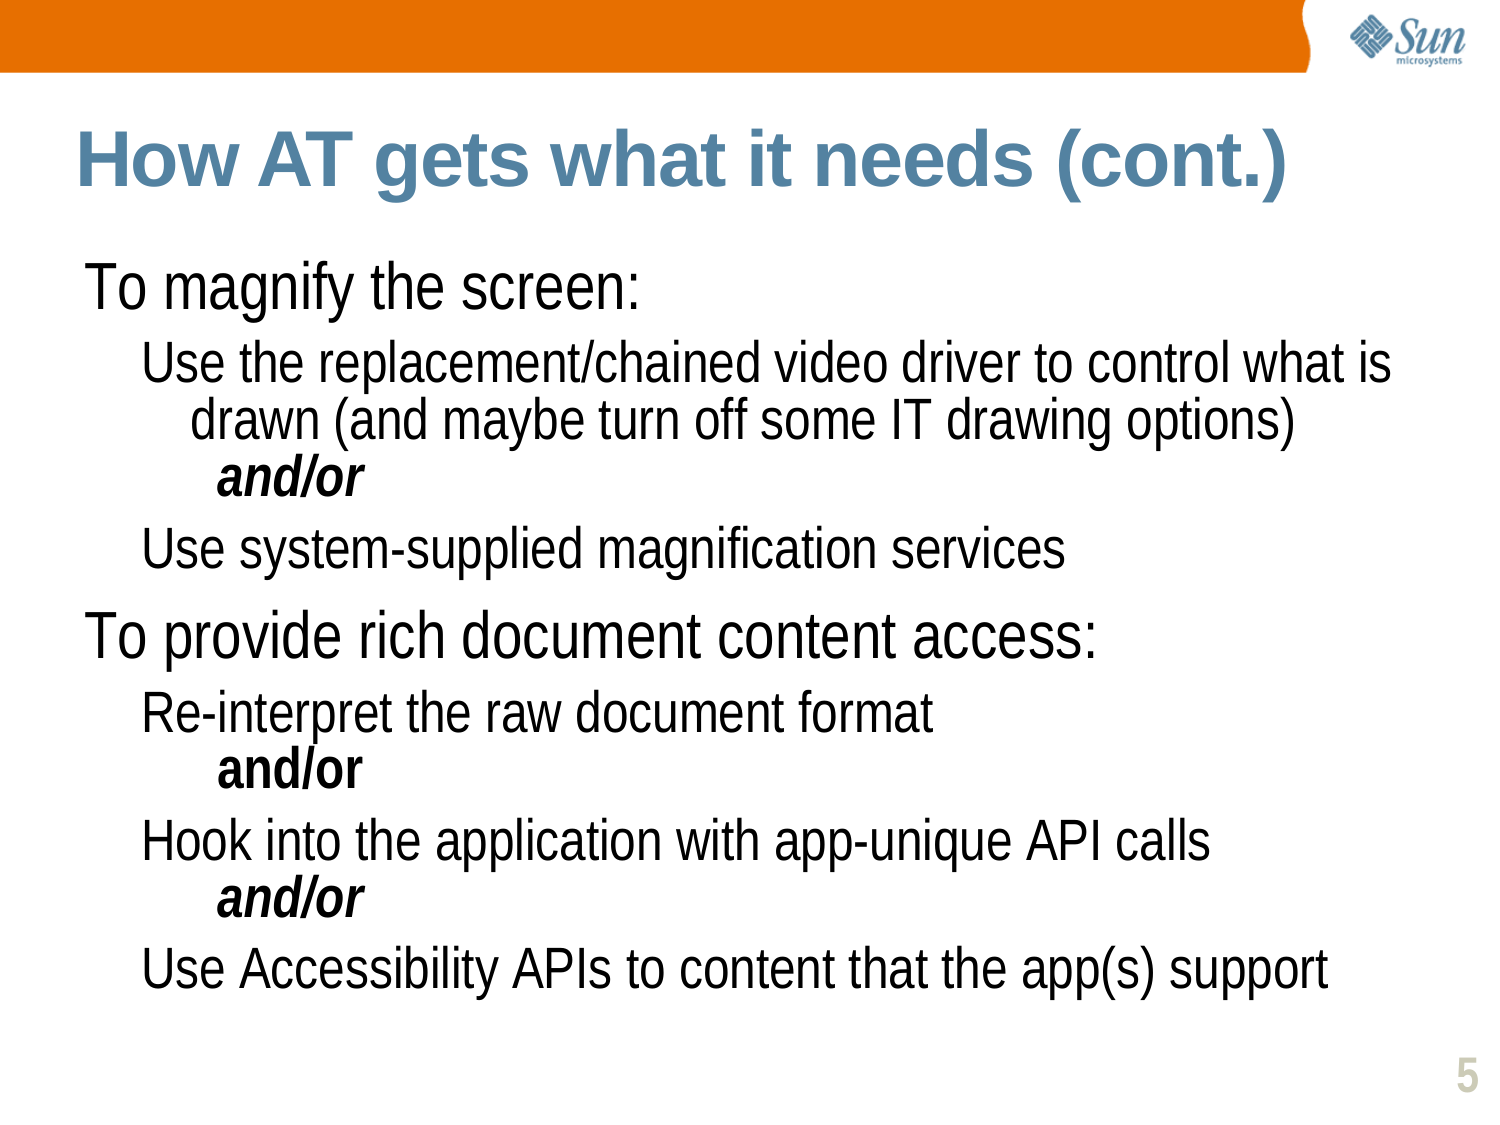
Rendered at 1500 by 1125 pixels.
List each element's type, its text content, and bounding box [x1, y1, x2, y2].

title How AT gets what it needs (cont.) [75, 122, 1438, 228]
picture [0, 0, 1500, 75]
list To magnify the screen: Use the replacement/chained video driver to control what is drawn (and maybe turn off some IT drawing options) and/or Use system-supplied magnification services To provide rich document content access: Re-interpret the raw document format and/or Hook into the application with app-unique API calls and/or Use Accessibility APIs to content that the app(s) support [64, 257, 1402, 1017]
